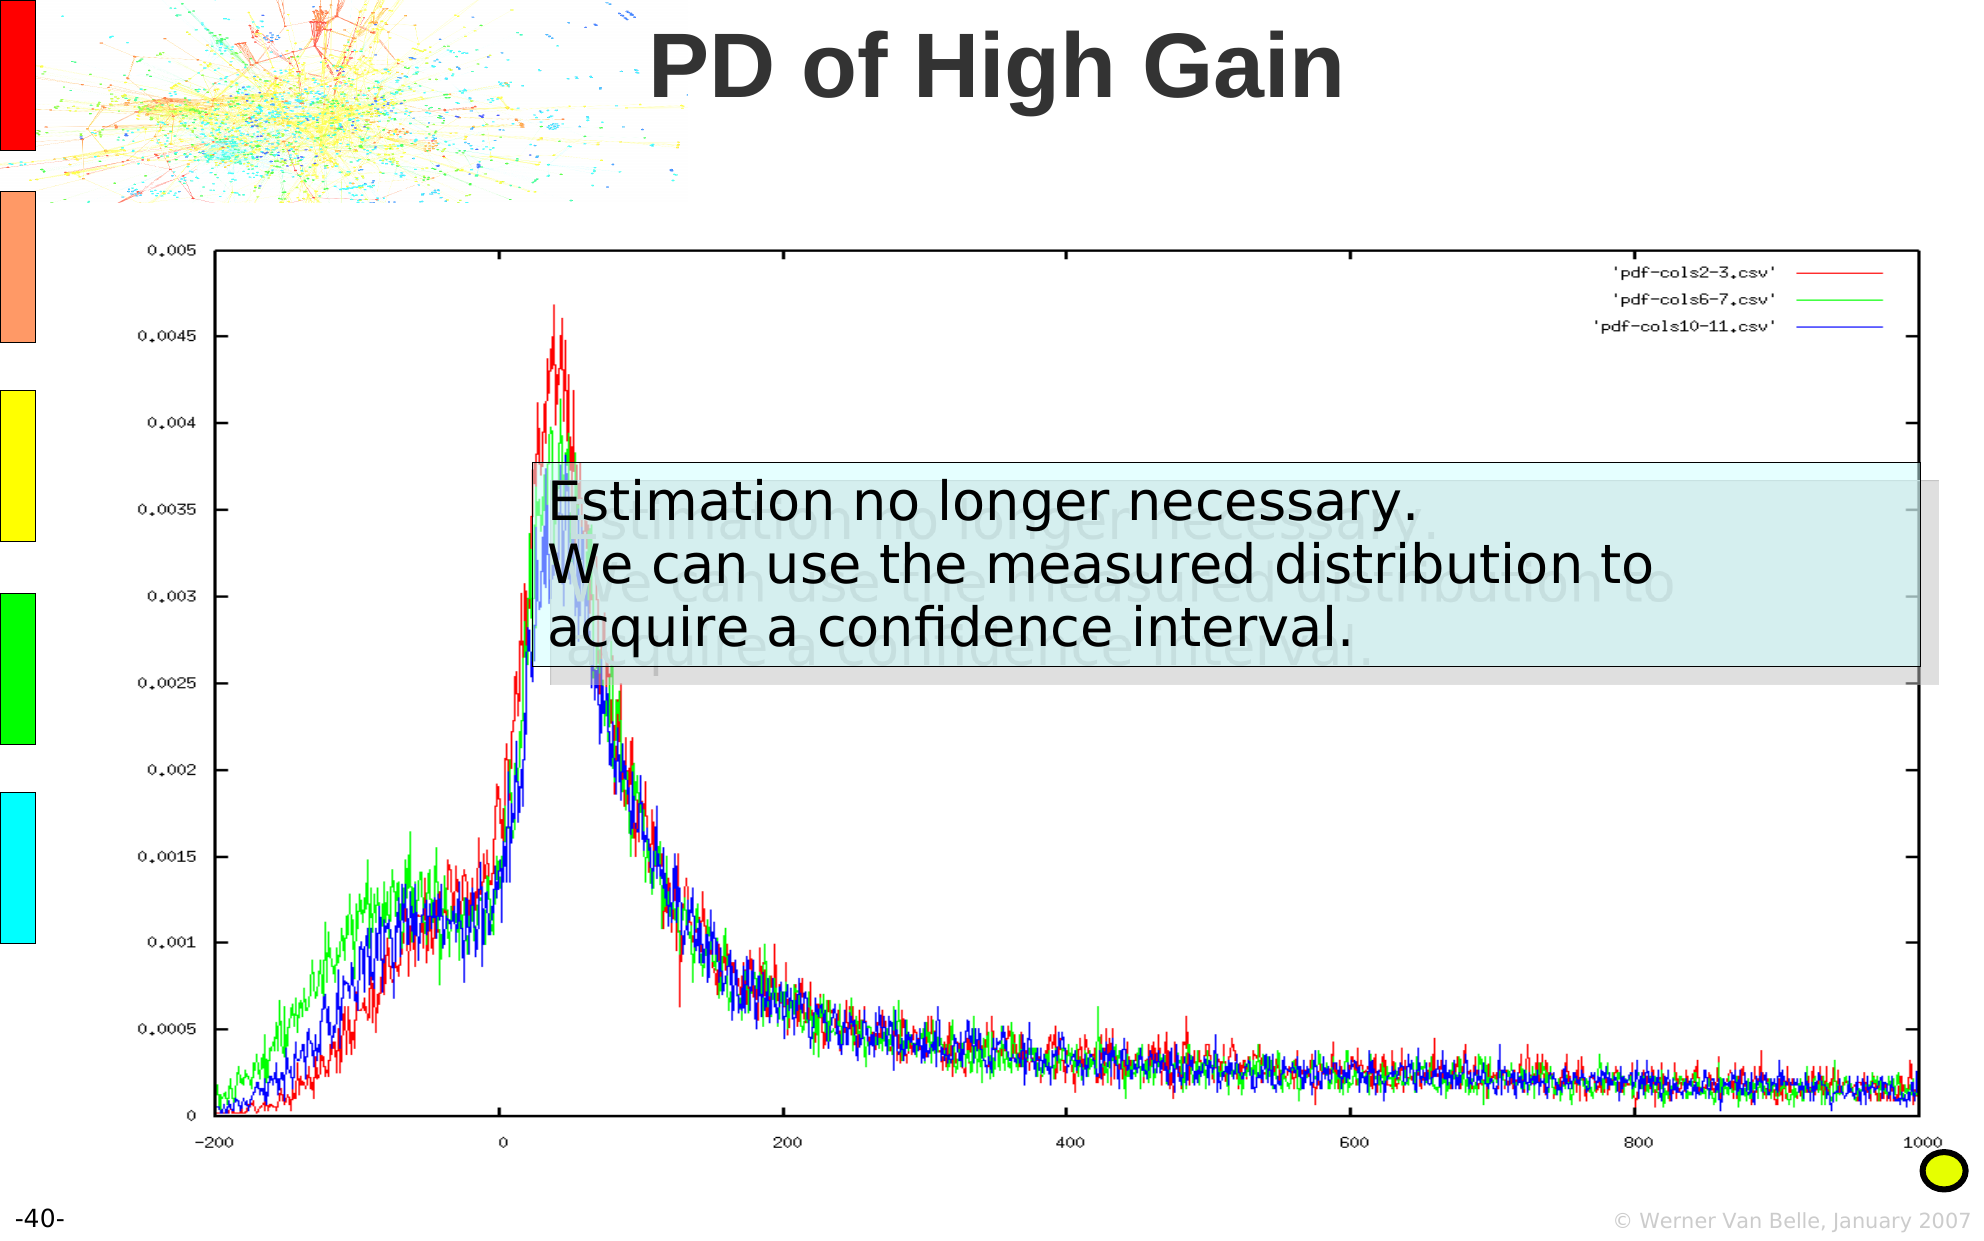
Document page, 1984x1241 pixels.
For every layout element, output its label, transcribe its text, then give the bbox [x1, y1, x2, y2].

title PD of High Gain [150, 0, 1845, 133]
text_box Estimation no longer necessary. We can use the measured distribution to acquire a confidence interval. [532, 462, 1921, 667]
text_box [1922, 1152, 1966, 1190]
picture [83, 241, 1965, 1159]
title Gene Expression [0, 0, 688, 203]
